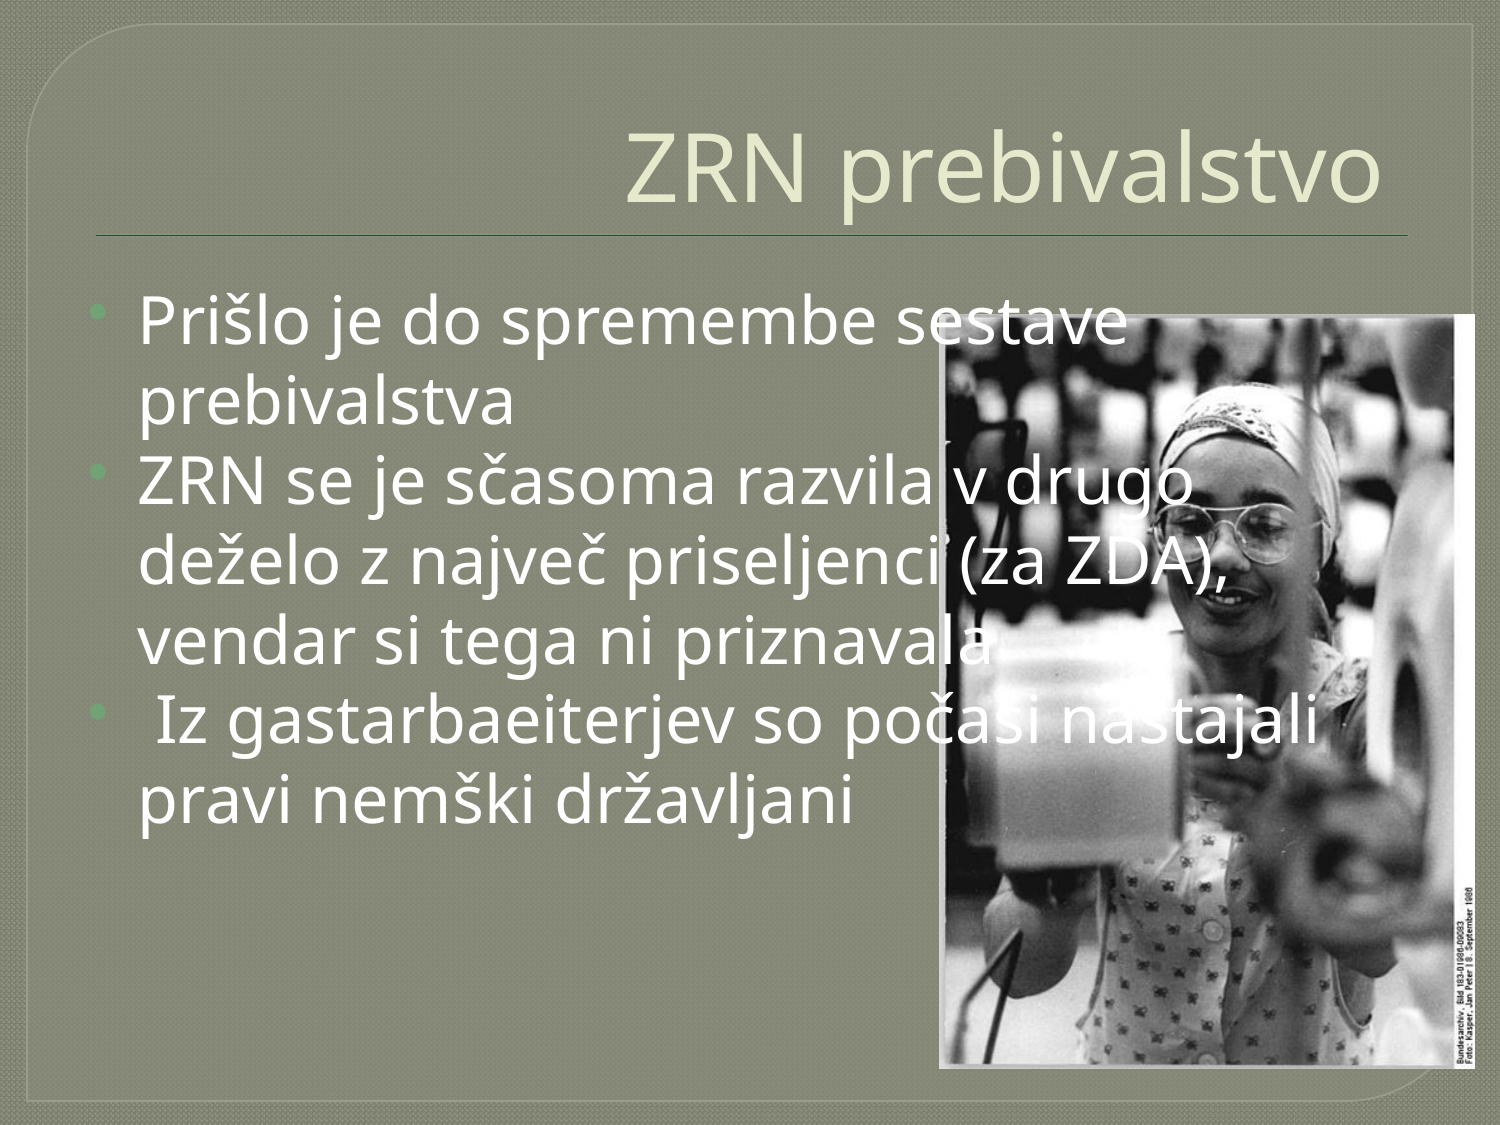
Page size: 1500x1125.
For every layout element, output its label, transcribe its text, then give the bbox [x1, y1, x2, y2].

list Prišlo je do spremembe sestave prebivalstva ZRN se je sčasoma razvila v drugo deželo z največ priseljenci (za ZDA), vendar si tega ni priznavala Iz gastarbaeiterjev so počasi nastajali pravi nemški državljani [75, 270, 1425, 1013]
title ZRN prebivalstvo [75, 41, 1425, 230]
picture [0, 0, 1500, 1125]
